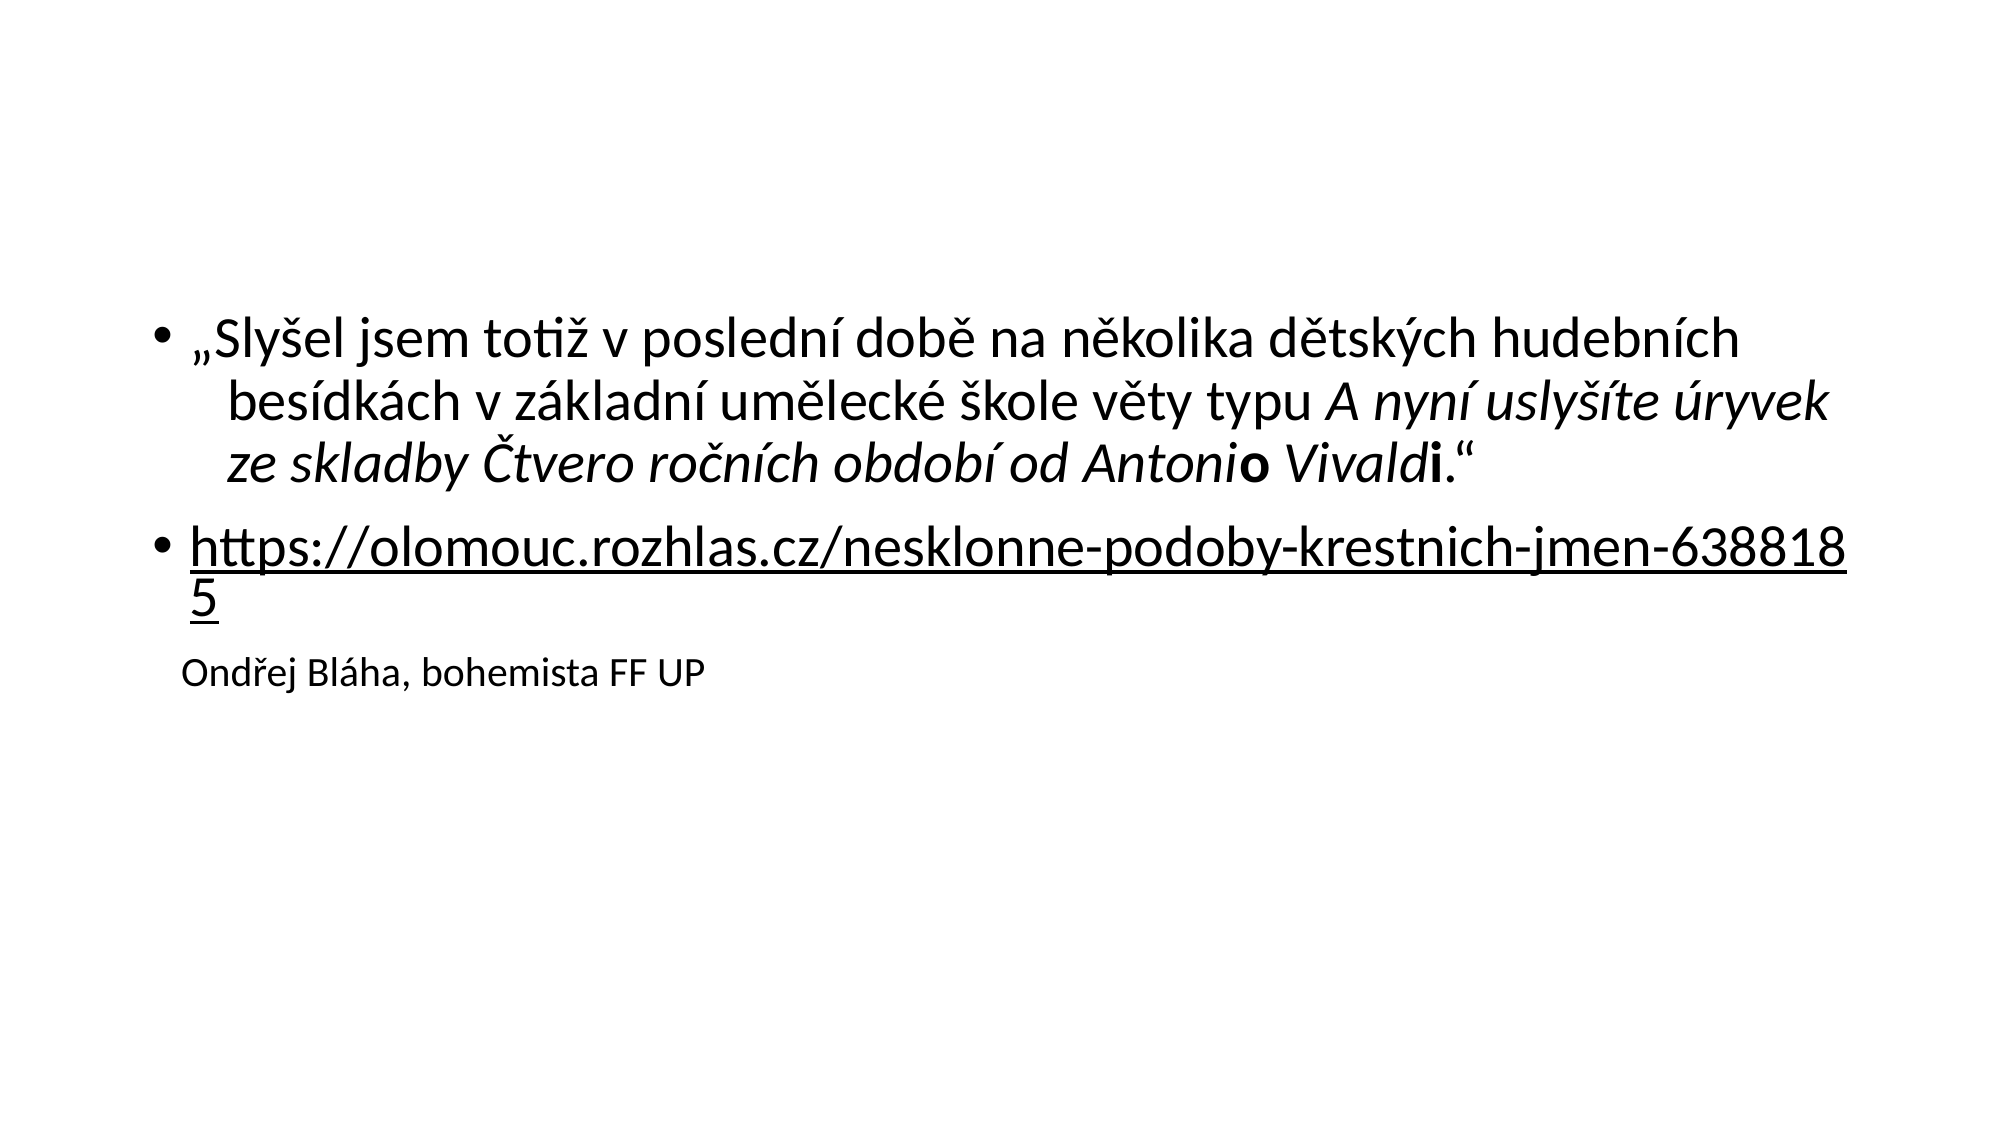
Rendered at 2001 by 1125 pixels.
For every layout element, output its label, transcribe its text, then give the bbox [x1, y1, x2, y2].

list „Slyšel jsem totiž v poslední době na několika dětských hudebních besídkách v základní umělecké škole věty typu A nyní uslyšíte úryvek ze skladby Čtvero ročních období od Antonio Vivaldi.“ https://olomouc.rozhlas.cz/nesklonne-podoby-krestnich-jmen-6388185 Ondřej Bláha, bohemista FF UP [137, 299, 1863, 1014]
